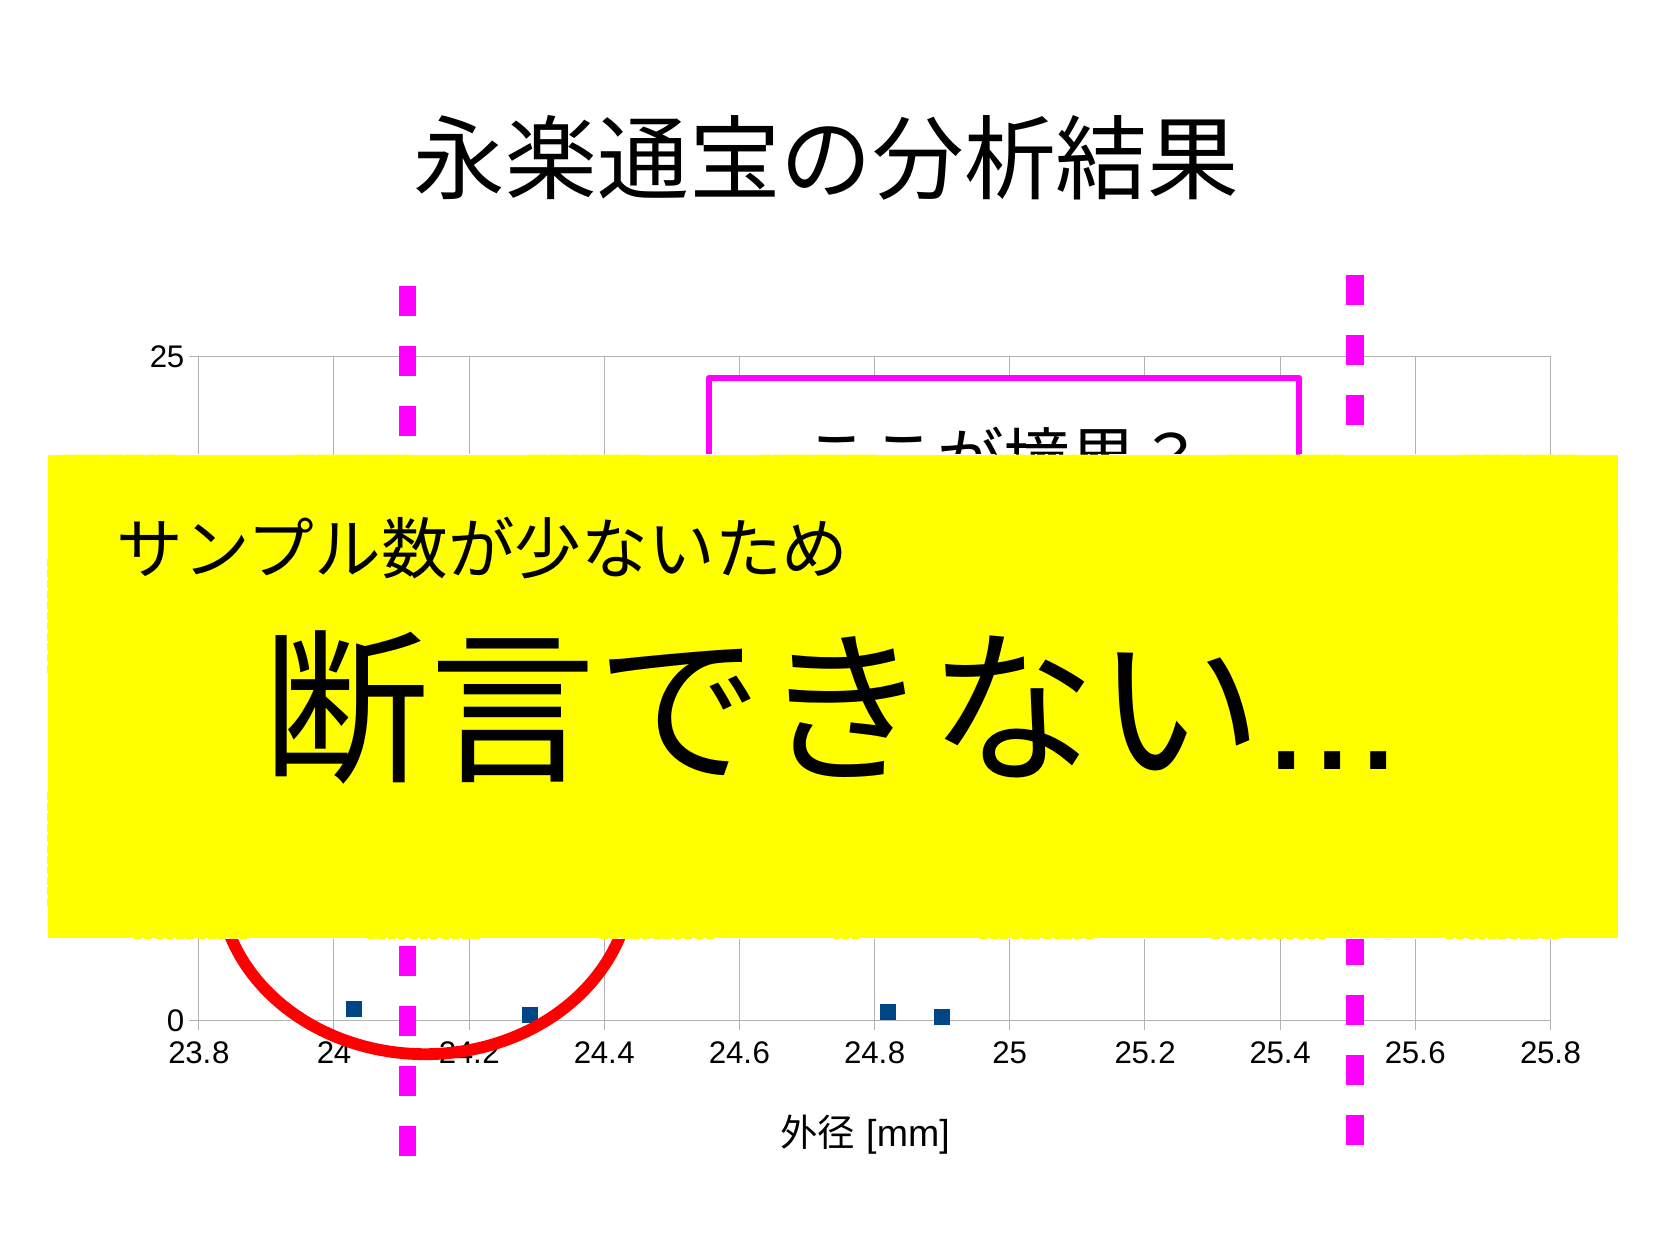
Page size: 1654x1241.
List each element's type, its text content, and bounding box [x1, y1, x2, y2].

title 永楽通宝の分析結果 [82, 49, 1571, 249]
text_box ここが境界？ [1085, 433, 1101, 441]
chart [5, 249, 1636, 1241]
text_box ここが境界？ [1085, 444, 1101, 452]
text_box ここが境界？ [708, 377, 1300, 454]
text_box ここが境界？ [1039, 436, 1054, 444]
text_box ここが境界？ [1106, 444, 1121, 452]
text_box 断言できない... [47, 454, 1619, 939]
text_box サンプル数が少ないため [101, 488, 853, 591]
text_box ここが境界？ [1106, 433, 1121, 441]
